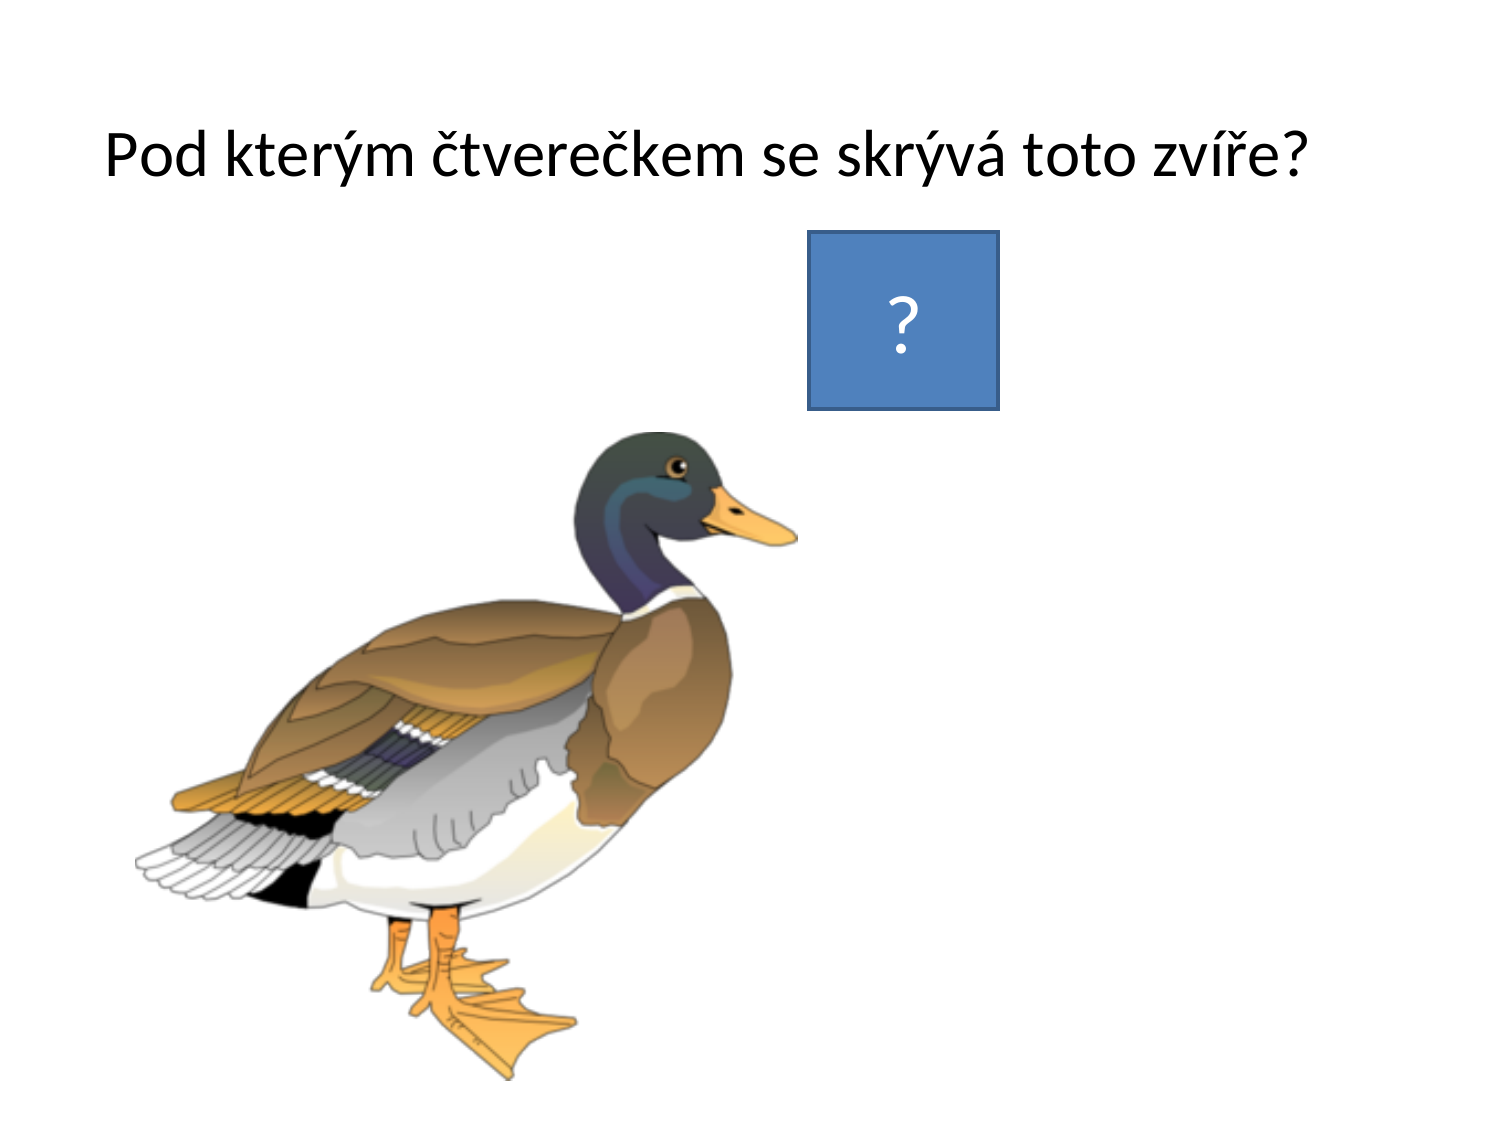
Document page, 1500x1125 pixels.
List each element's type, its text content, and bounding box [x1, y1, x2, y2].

text_box ? [809, 231, 999, 409]
picture [135, 432, 798, 1081]
text_box Pod kterým čtverečkem se skrývá toto zvíře? [90, 101, 1329, 198]
